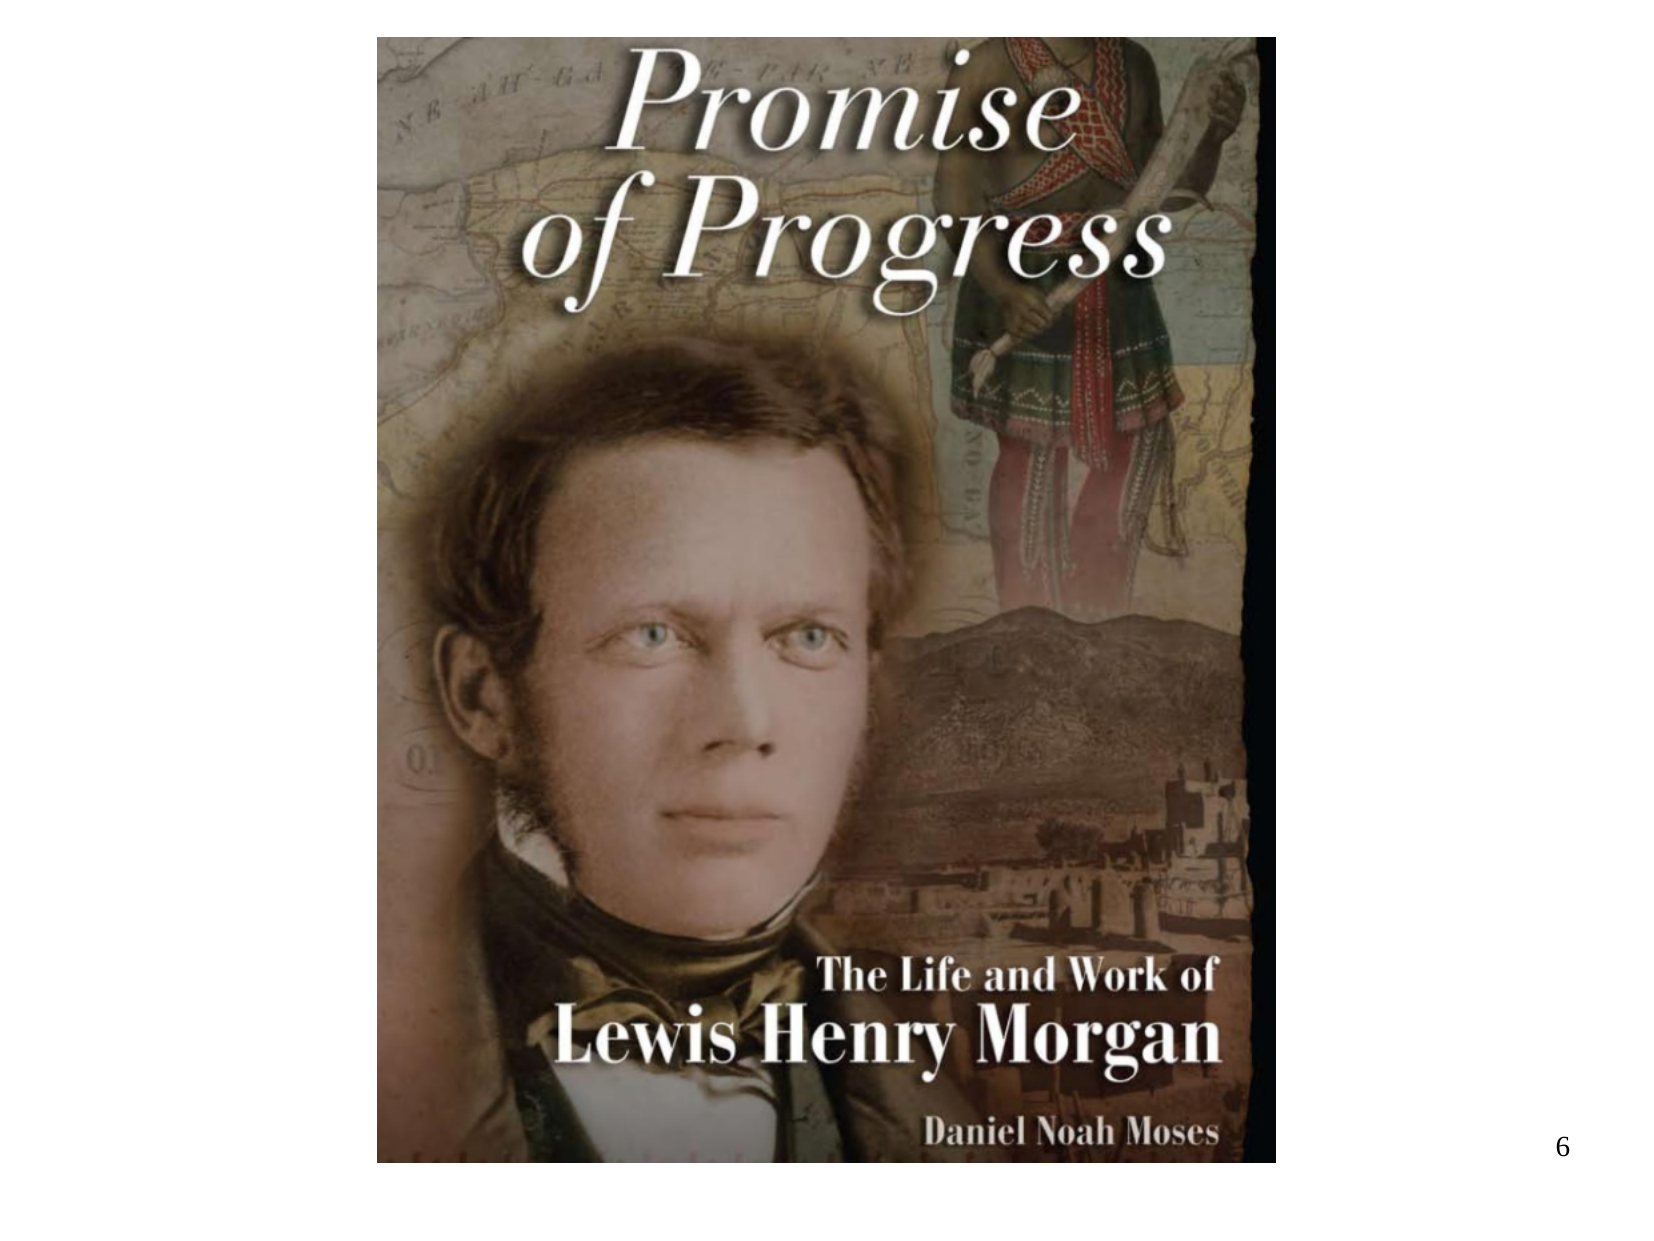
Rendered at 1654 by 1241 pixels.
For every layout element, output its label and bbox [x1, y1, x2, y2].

picture [377, 37, 1276, 1163]
